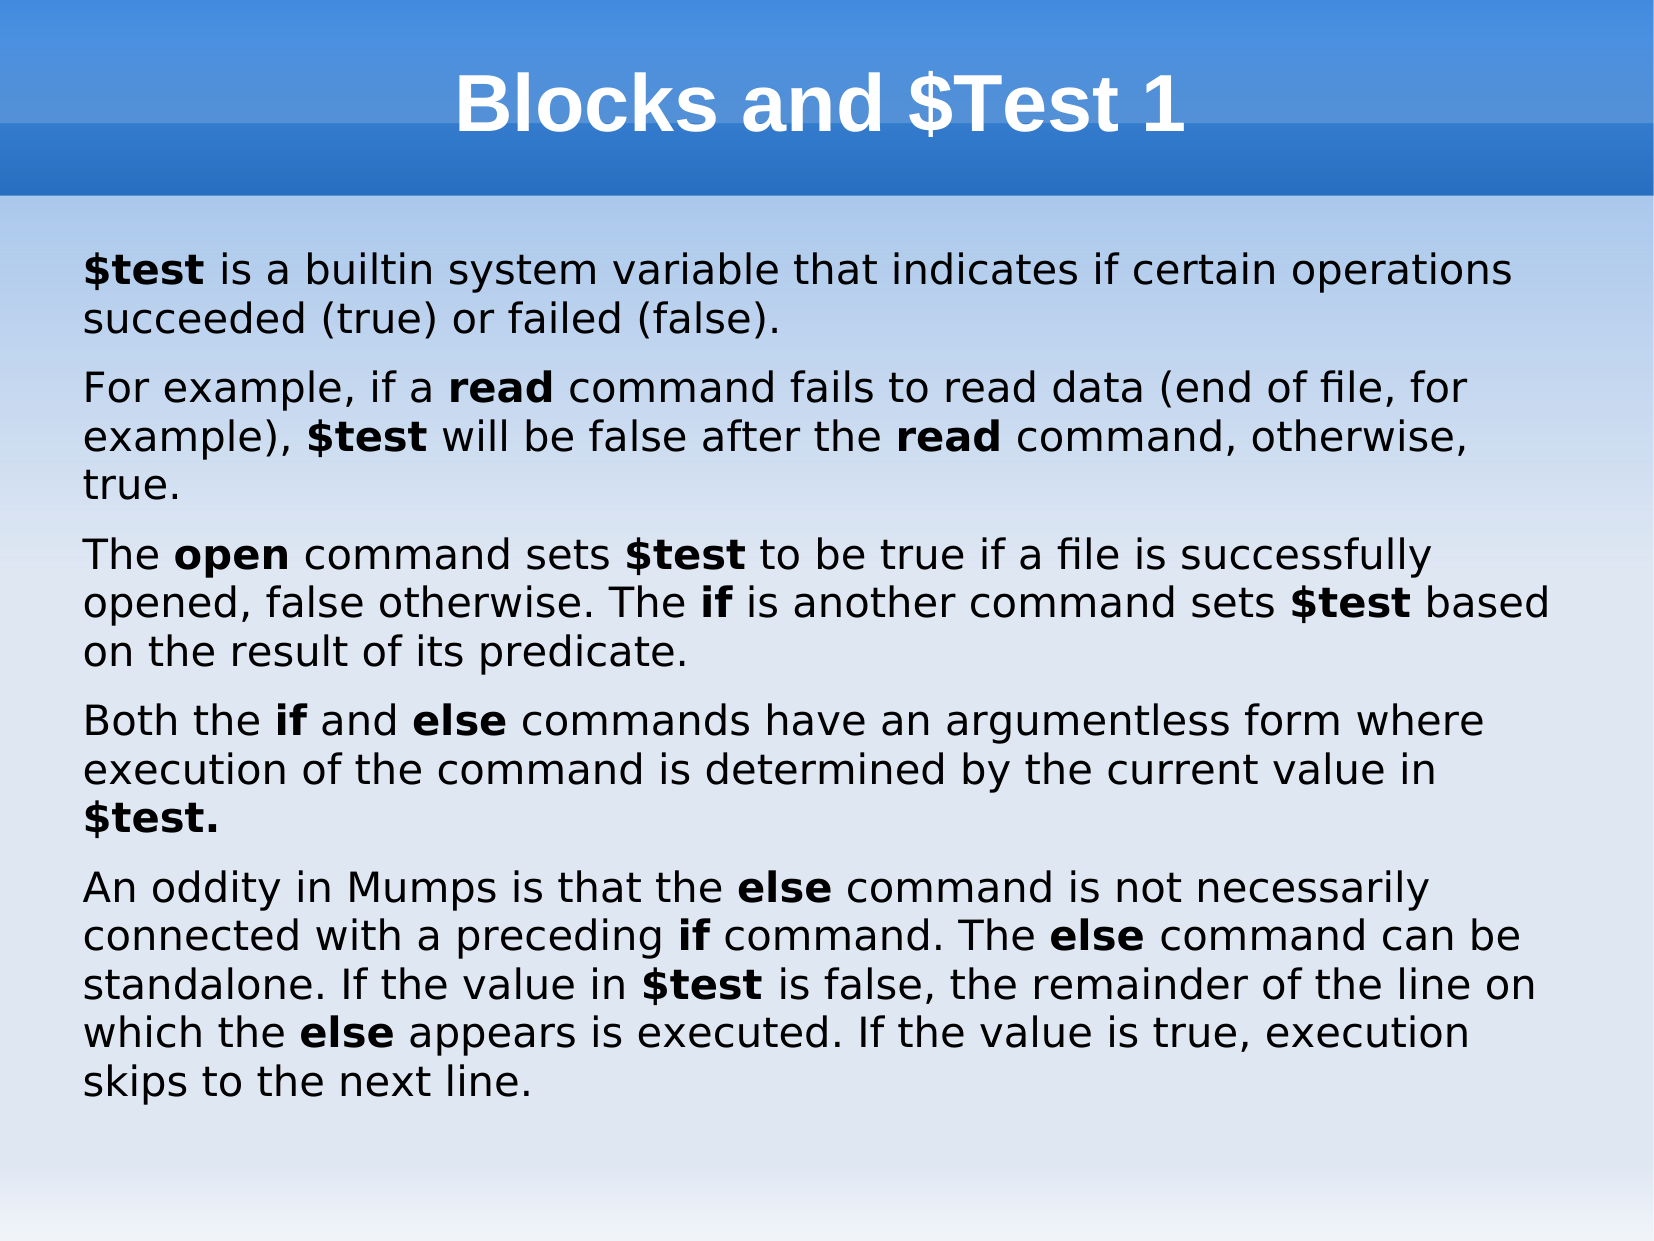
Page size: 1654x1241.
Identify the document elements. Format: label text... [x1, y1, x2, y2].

subtitle $test is a builtin system variable that indicates if certain operations succeeded (true) or failed (false). For example, if a read command fails to read data (end of file, for example), $test will be false after the read command, otherwise, true. The open command sets $test to be true if a file is successfully opened, false otherwise. The if is another command sets $test based on the result of its predicate. Both the if and else commands have an argumentless form where execution of the command is determined by the current value in $test. An oddity in Mumps is that the else command is not necessarily connected with a preceding if command. The else command can be standalone. If the value in $test is false, the remainder of the line on which the else appears is executed. If the value is true, execution skips to the next line. [82, 210, 1571, 1142]
title Blocks and $Test 1 [76, 0, 1565, 208]
picture [0, 0, 1654, 1241]
